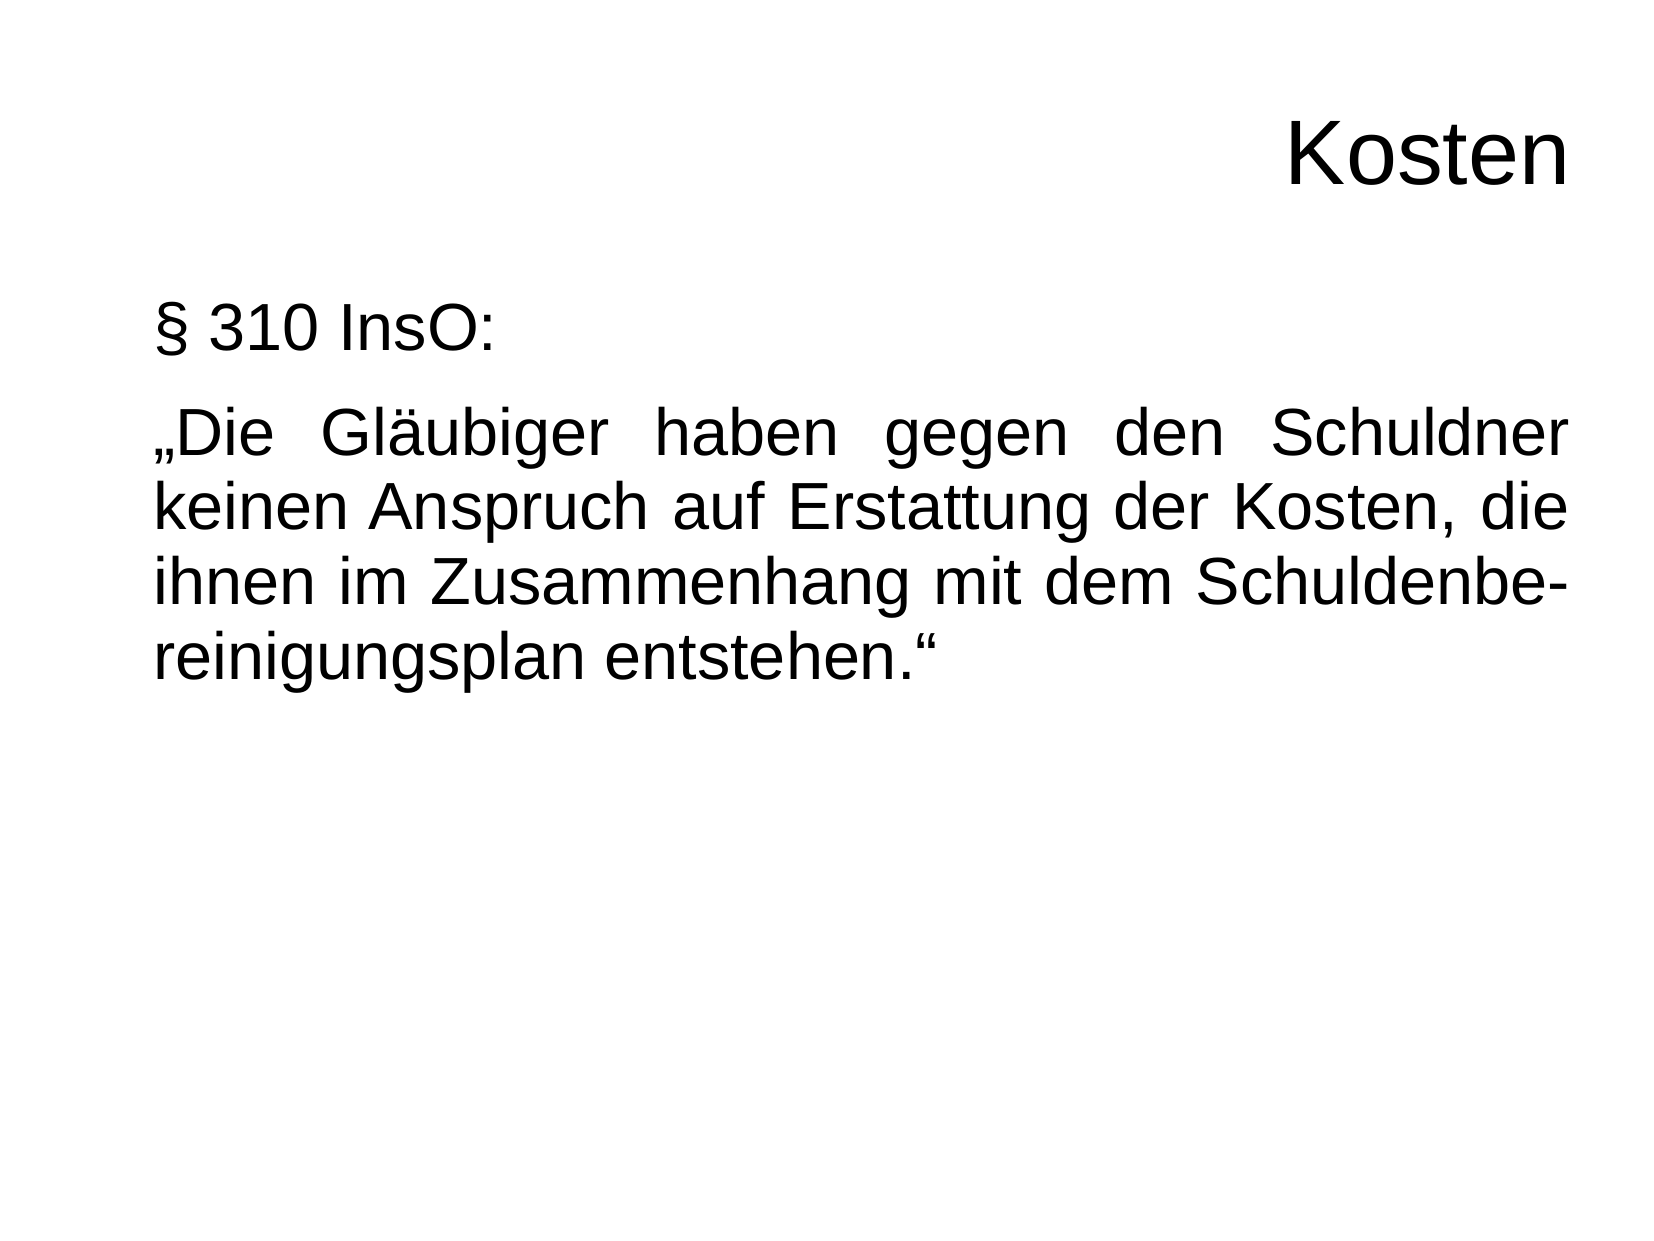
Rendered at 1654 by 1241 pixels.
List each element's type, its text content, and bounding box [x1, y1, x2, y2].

title Kosten [82, 49, 1571, 257]
list § 310 InsO: „Die Gläubiger haben gegen den Schuldner keinen Anspruch auf Erstattung der Kosten, die ihnen im Zusammenhang mit dem Schuldenbe-reinigungsplan entstehen.“ [82, 290, 1571, 1109]
